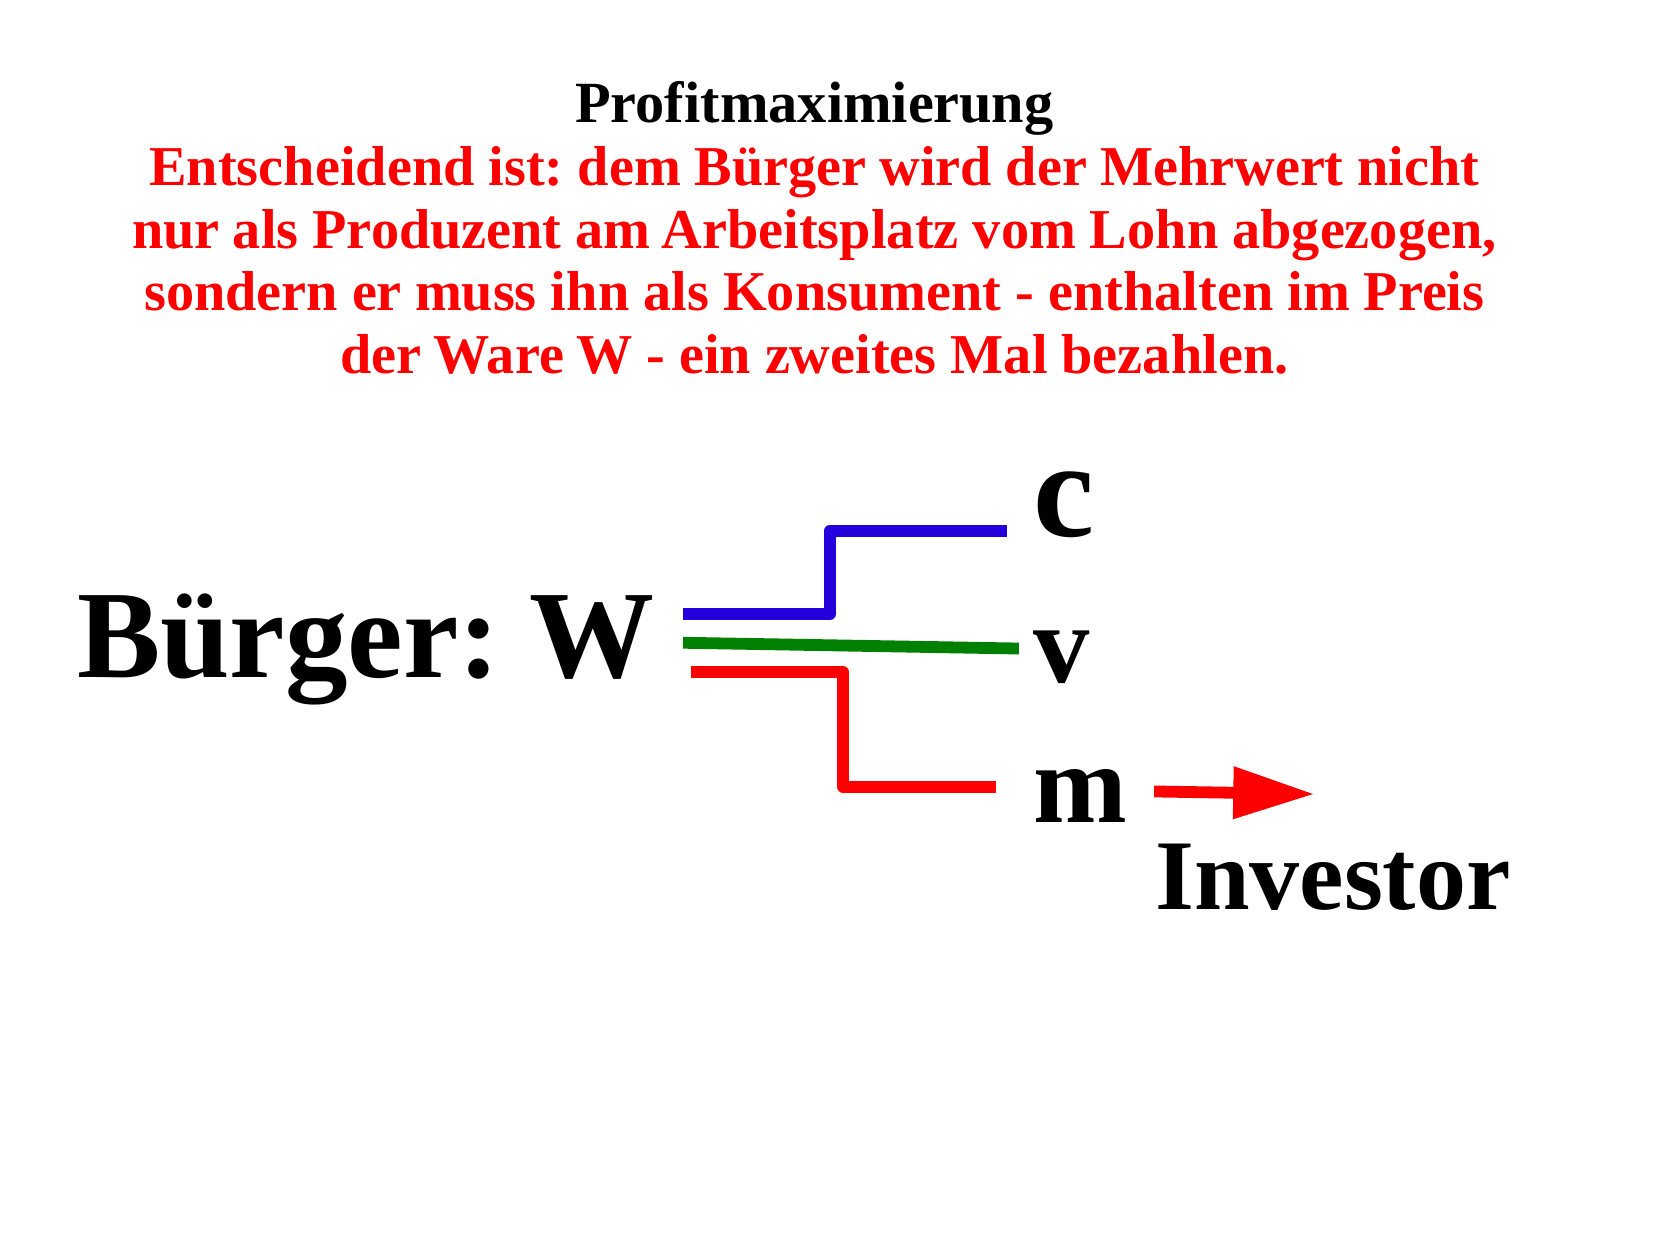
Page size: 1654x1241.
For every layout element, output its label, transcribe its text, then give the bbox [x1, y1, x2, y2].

table_header c [1019, 456, 1121, 575]
text_box Investor [1140, 813, 1553, 954]
table_cell m [1019, 715, 1121, 855]
table_cell v [1019, 575, 1121, 715]
text_box Bürger: W [62, 419, 1602, 1013]
text_box Profitmaximierung Entscheidend ist: dem Bürger wird der Mehrwert nicht nur als Produzent am Arbeitsplatz vom Lohn abgezogen, sondern er muss ihn als Konsument - enthalten im Preis der Ware W - ein zweites Mal bezahlen. [117, 63, 1561, 456]
